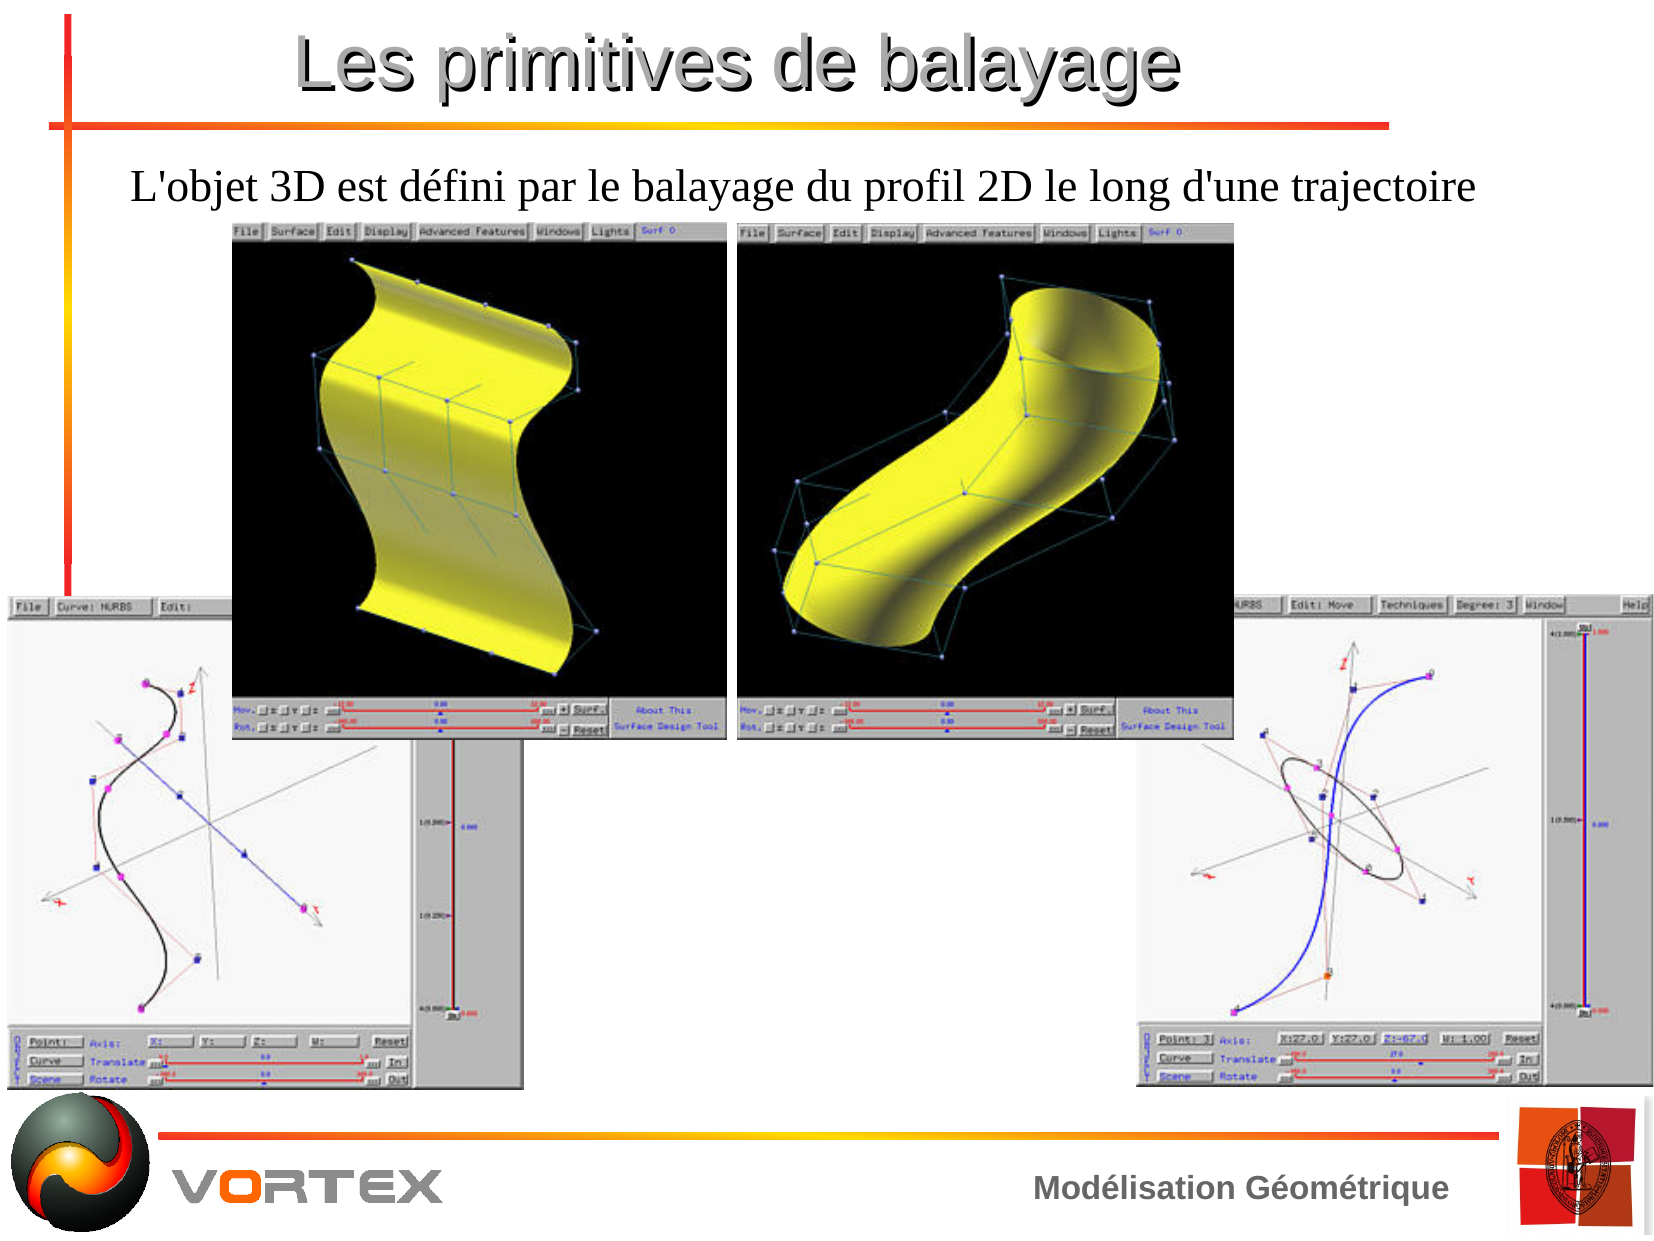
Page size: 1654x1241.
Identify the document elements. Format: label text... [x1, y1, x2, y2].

title Les primitives de balayage [82, 4, 1392, 120]
picture [1505, 1096, 1653, 1235]
picture [11, 1092, 443, 1232]
picture [7, 222, 727, 1090]
list L'objet 3D est défini par le balayage du profil 2D le long d'une trajectoire [112, 160, 1613, 1103]
picture [737, 223, 1654, 1087]
